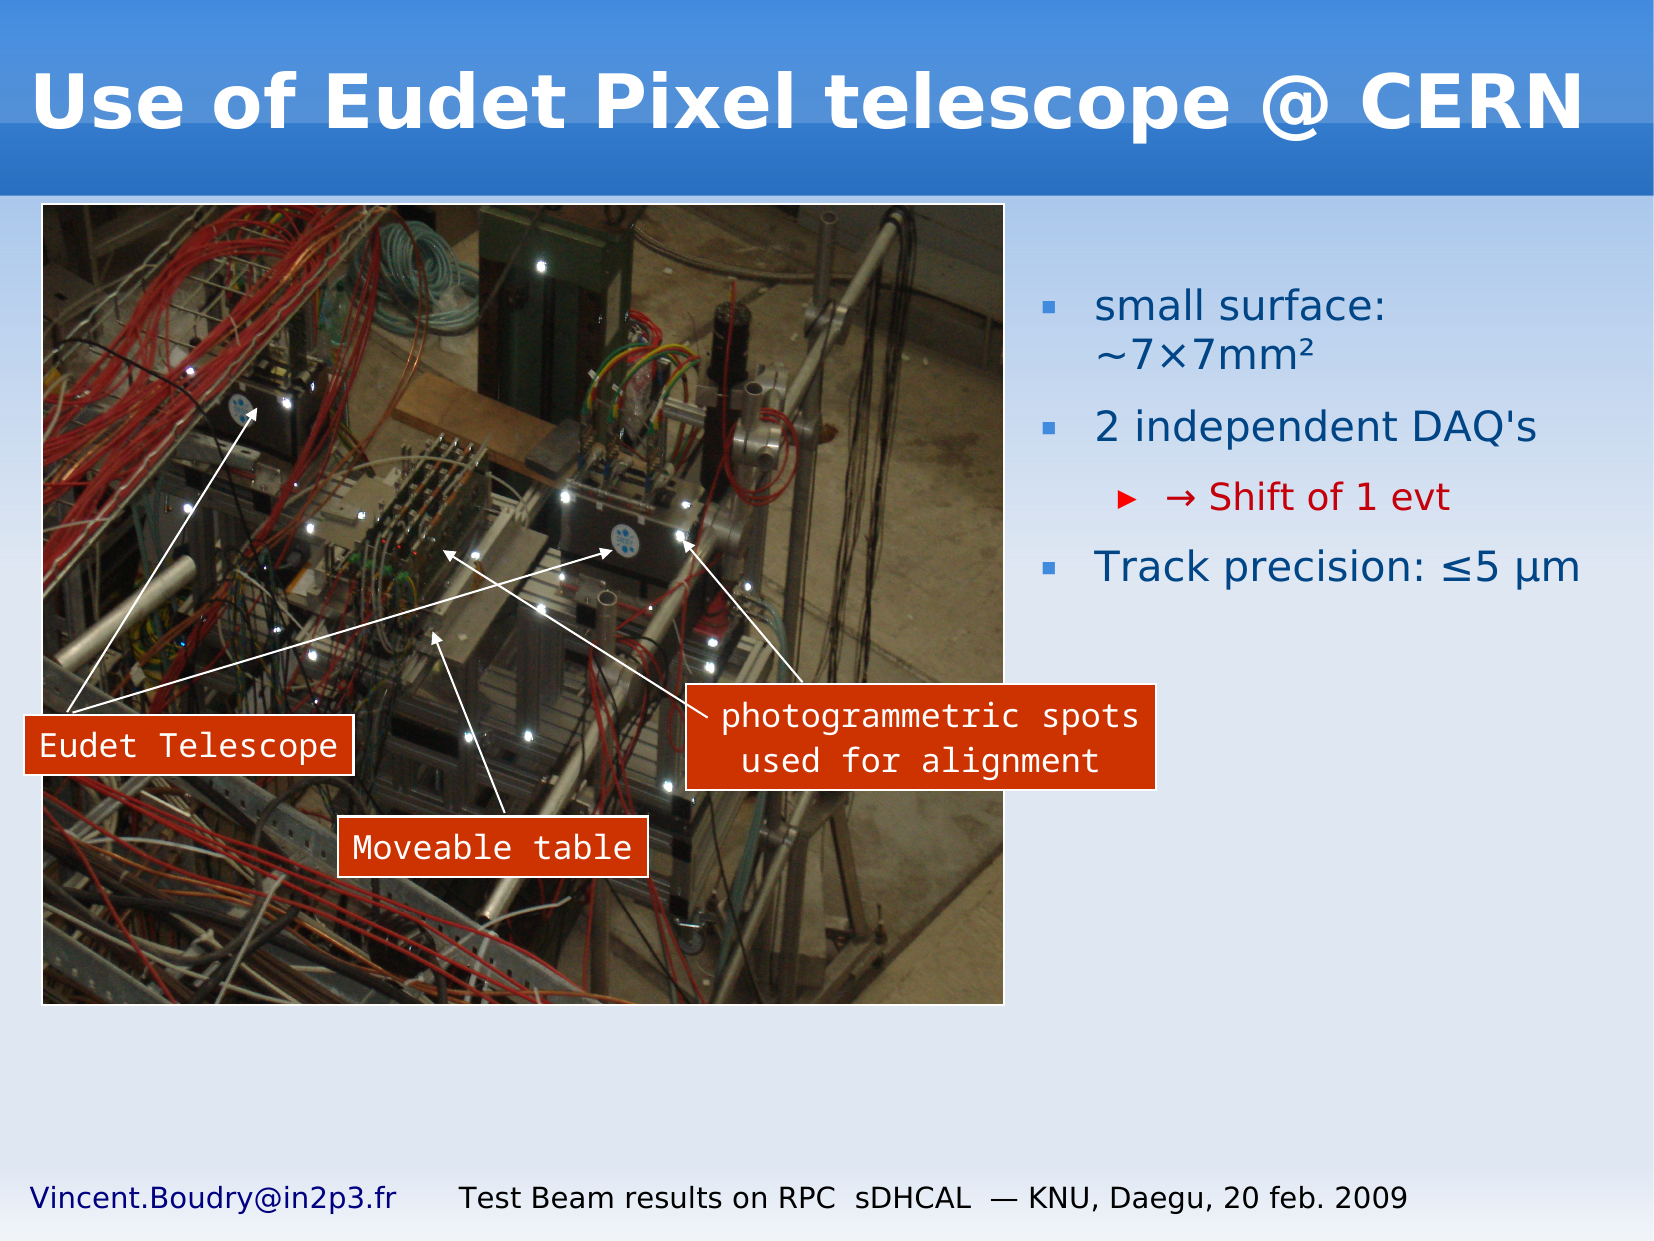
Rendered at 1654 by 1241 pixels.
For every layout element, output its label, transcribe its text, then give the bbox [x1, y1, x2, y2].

text_box photogrammetric spots used for alignment [686, 684, 1156, 791]
list small surface: ~7×7mm² 2 independent DAQ's → Shift of 1 evt Track precision: ≤5 μm [1023, 281, 1612, 665]
title Use of Eudet Pixel telescope @ CERN [29, 7, 1654, 200]
text_box Eudet Telescope [23, 714, 354, 776]
picture [0, 0, 1654, 1241]
text_box Moveable table [337, 816, 648, 878]
